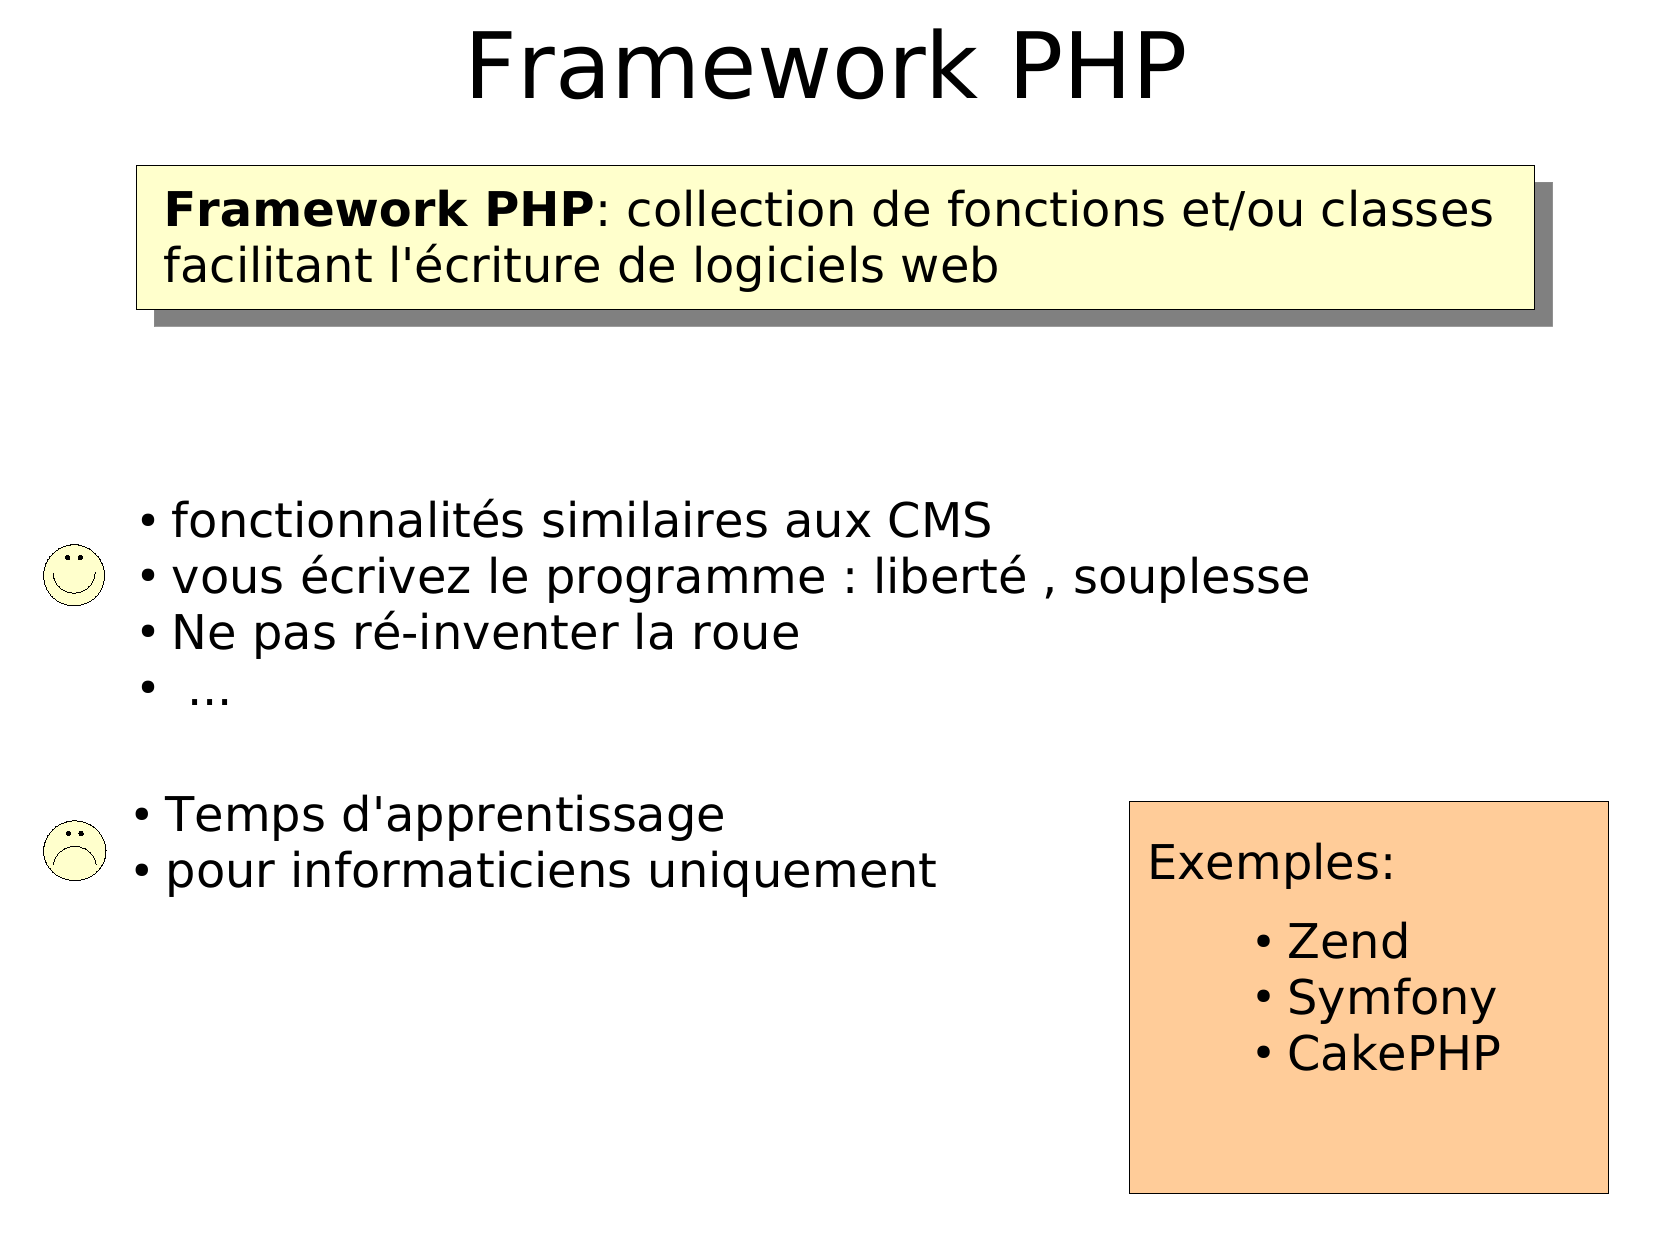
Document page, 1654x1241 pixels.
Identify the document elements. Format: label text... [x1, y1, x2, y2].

text_box fonctionnalités similaires aux CMS vous écrivez le programme : liberté , souplesse Ne pas ré-inventer la roue ... [139, 493, 1198, 717]
text_box Exemples: [1147, 834, 1498, 891]
text_box [43, 820, 107, 881]
text_box [1129, 801, 1609, 1194]
text_box [136, 165, 1535, 310]
text_box Temps d'apprentissage pour informaticiens uniquement [133, 787, 986, 955]
text_box Zend Symfony CakePHP [1255, 914, 1606, 1138]
title Framework PHP [0, 5, 1654, 128]
text_box Framework PHP: collection de fonctions et/ou classes facilitant l'écriture de logiciels web [163, 182, 1364, 295]
text_box [43, 544, 105, 606]
